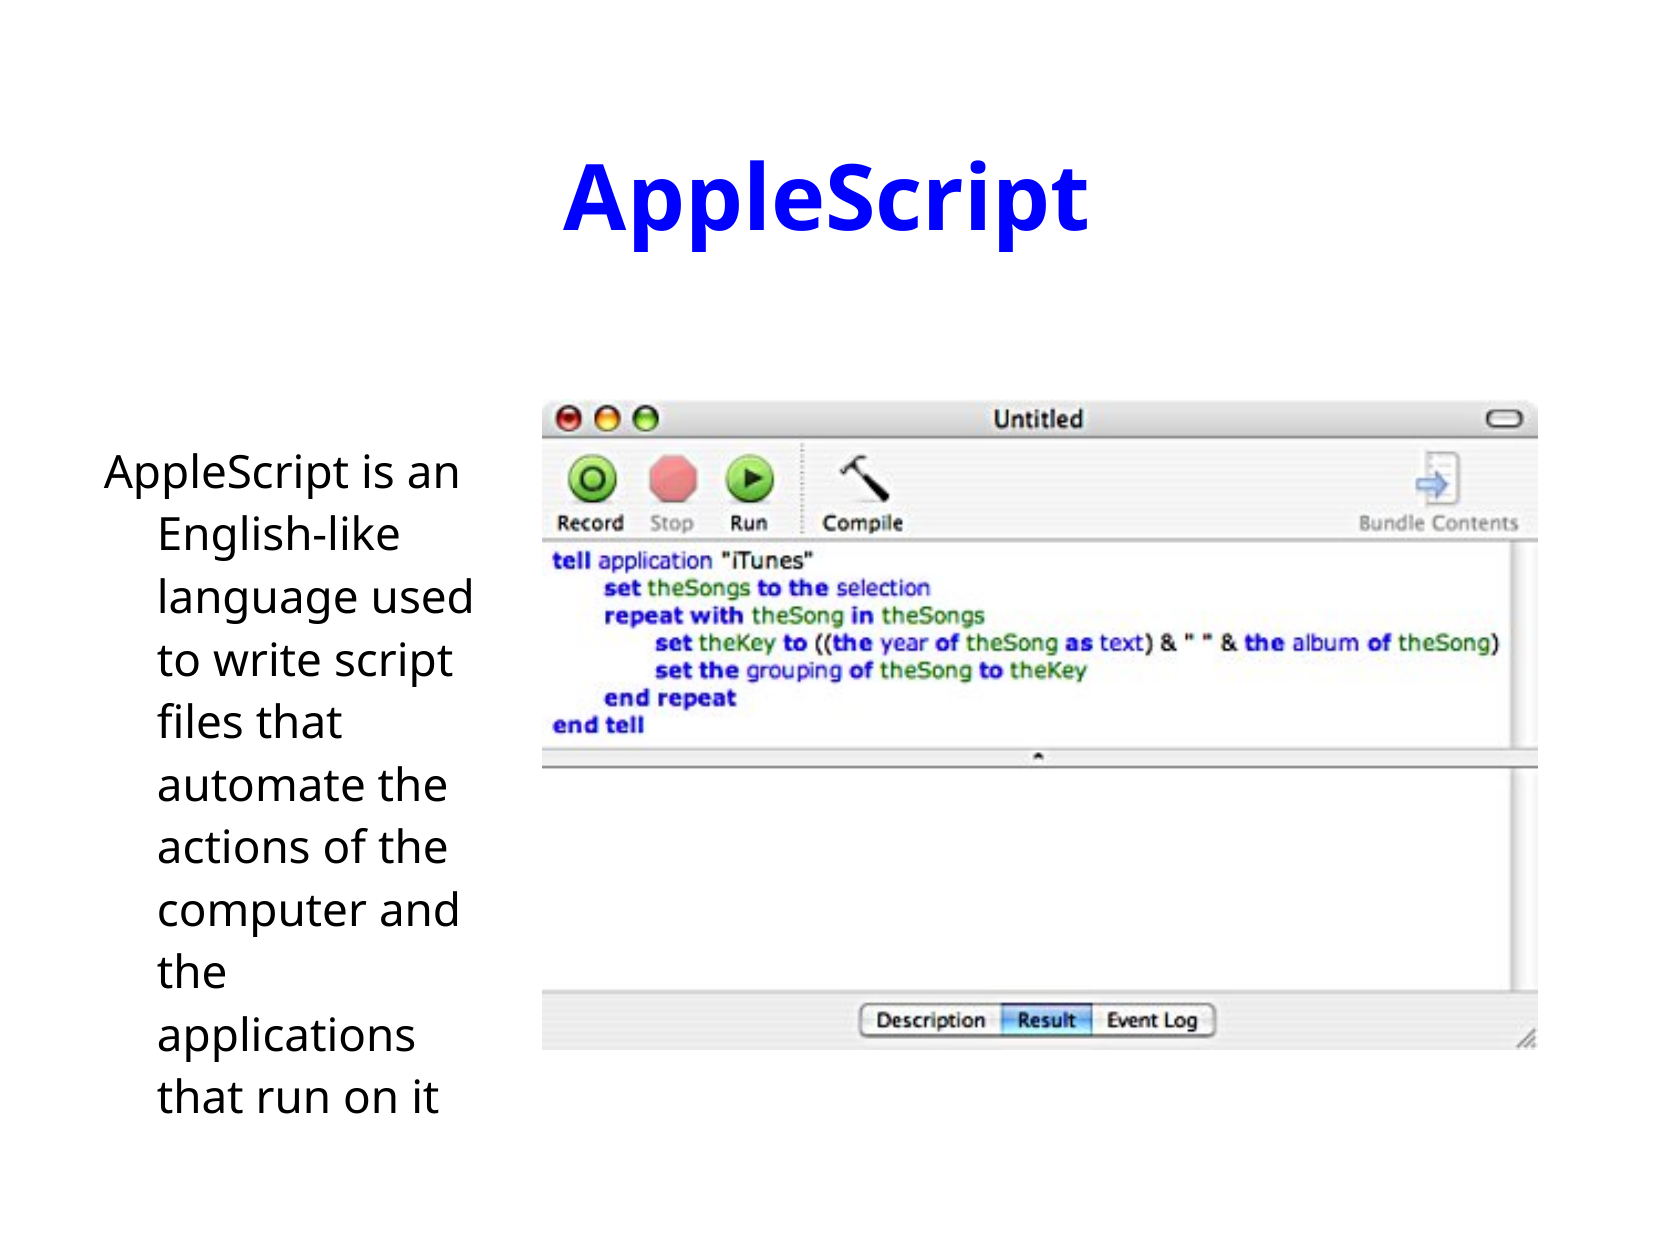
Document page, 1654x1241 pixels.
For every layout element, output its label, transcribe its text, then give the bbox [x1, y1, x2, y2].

picture [542, 399, 1538, 1051]
list AppleScript is an English-like language used to write script files that automate the actions of the computer and the applications that run on it [86, 439, 490, 1032]
title AppleScript [121, 91, 1534, 299]
